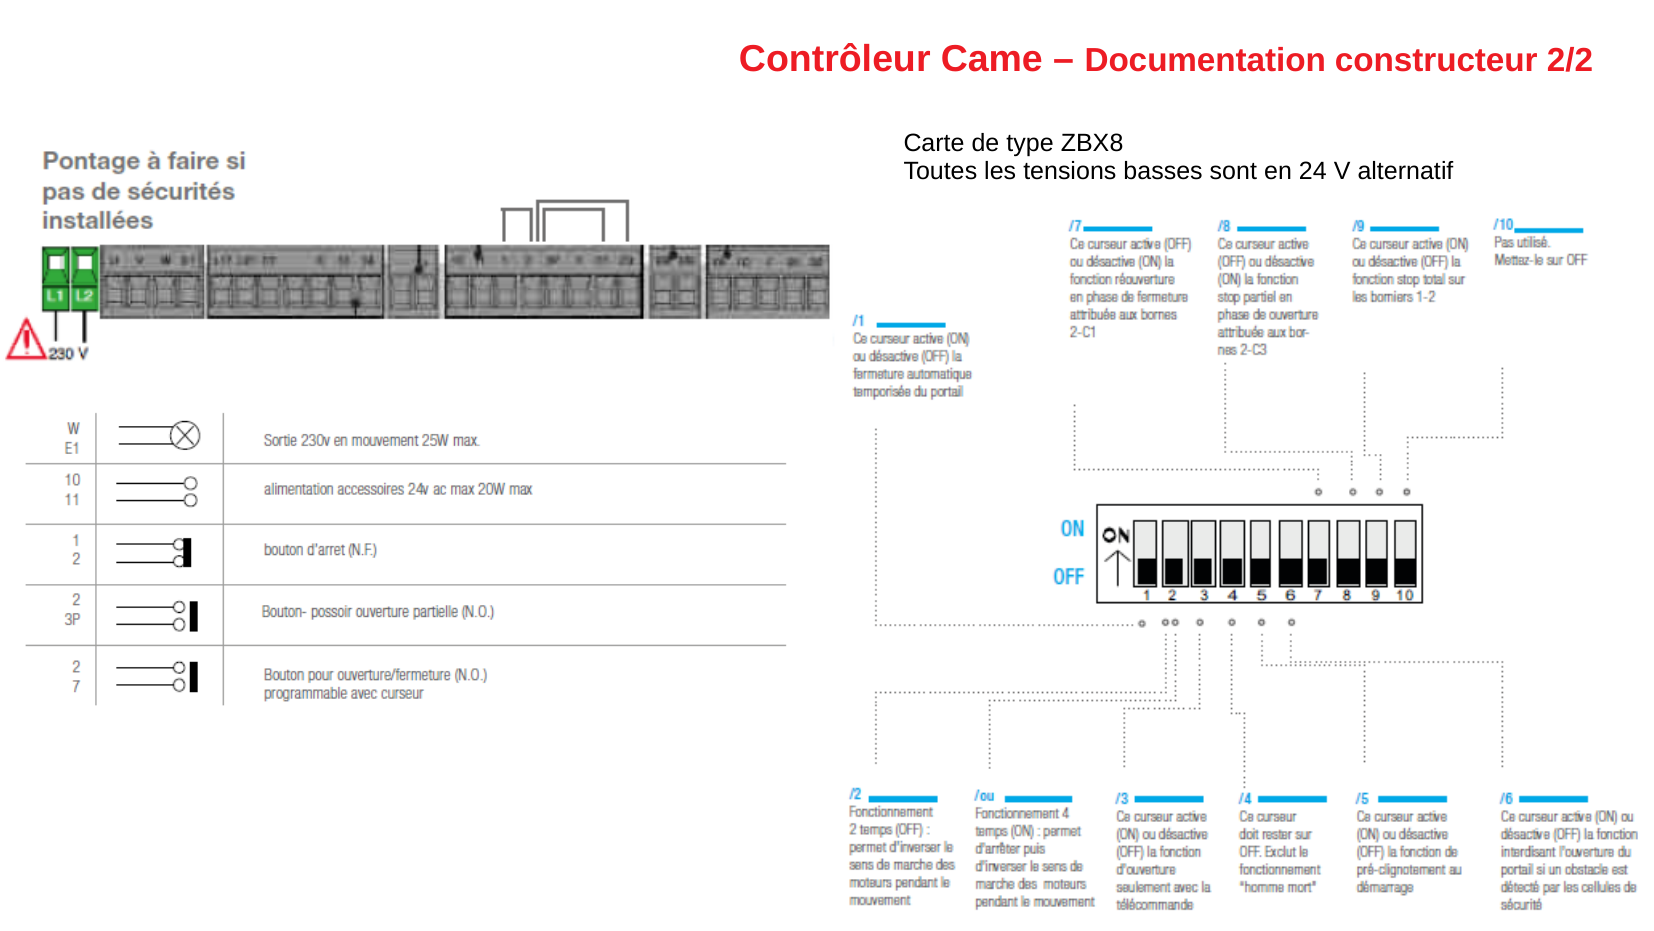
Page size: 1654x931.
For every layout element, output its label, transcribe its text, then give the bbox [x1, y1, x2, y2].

text_box Contrôleur Came – Documentation constructeur 2/2 [724, 30, 1609, 87]
picture [0, 134, 1654, 931]
picture [14, 400, 802, 716]
text_box Carte de type ZBX8 Toutes les tensions basses sont en 24 V alternatif [888, 121, 1471, 193]
